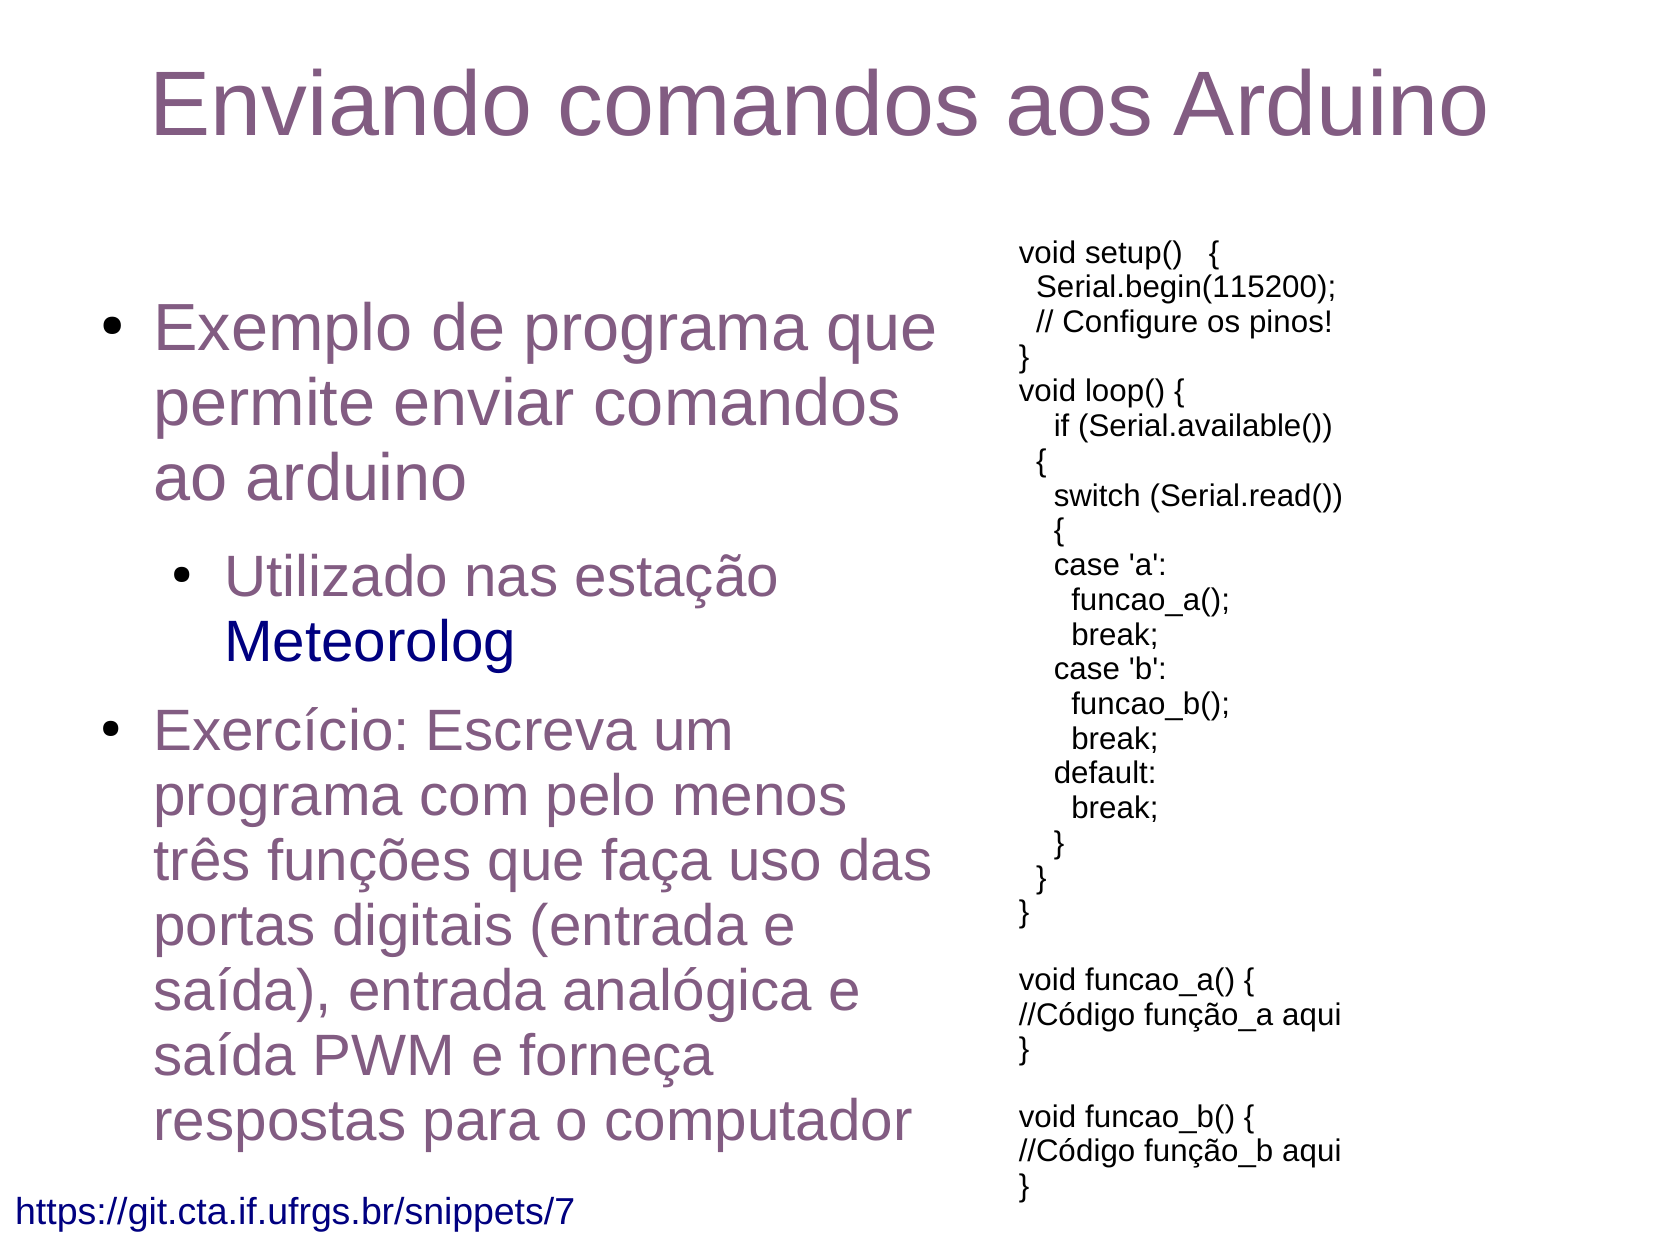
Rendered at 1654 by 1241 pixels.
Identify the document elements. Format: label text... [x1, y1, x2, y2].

text_box void setup() { Serial.begin(115200); // Configure os pinos! } void loop() { if (Serial.available()) { switch (Serial.read()) { case 'a': funcao_a(); break; case 'b': funcao_b(); break; default: break; } } } void funcao_a() { //Código função_a aqui } void funcao_b() { //Código função_b aqui } [1003, 227, 1395, 1211]
list Exemplo de programa que permite enviar comandos ao arduino Utilizado nas estação Meteorolog Exercício: Escreva um programa com pelo menos três funções que faça uso das portas digitais (entrada e saída), entrada analógica e saída PWM e forneça respostas para o computador [82, 290, 945, 1153]
text_box https://git.cta.if.ufrgs.br/snippets/7 [0, 1183, 591, 1241]
title Enviando comandos aos Arduino [76, 0, 1565, 208]
